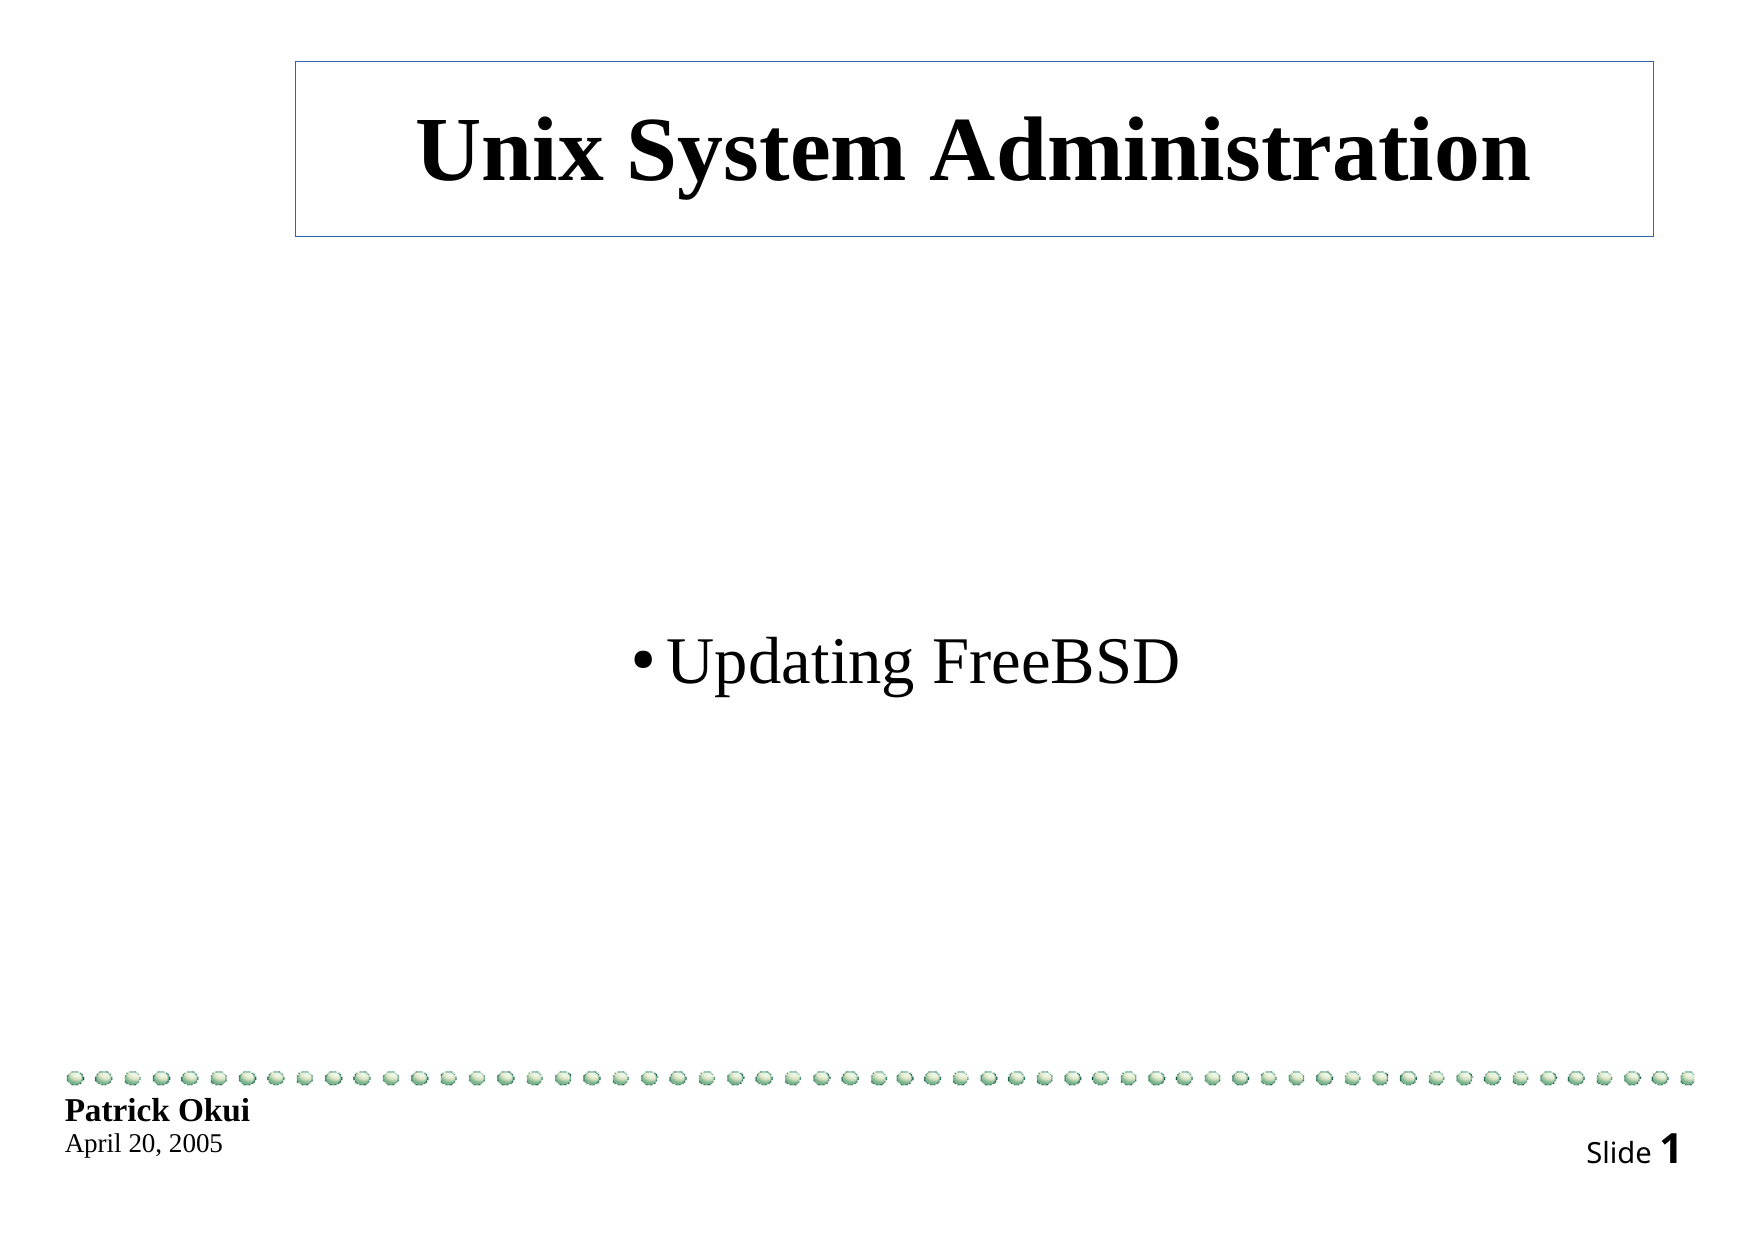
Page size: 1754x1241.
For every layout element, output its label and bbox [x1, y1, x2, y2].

picture [59, 1070, 1695, 1087]
